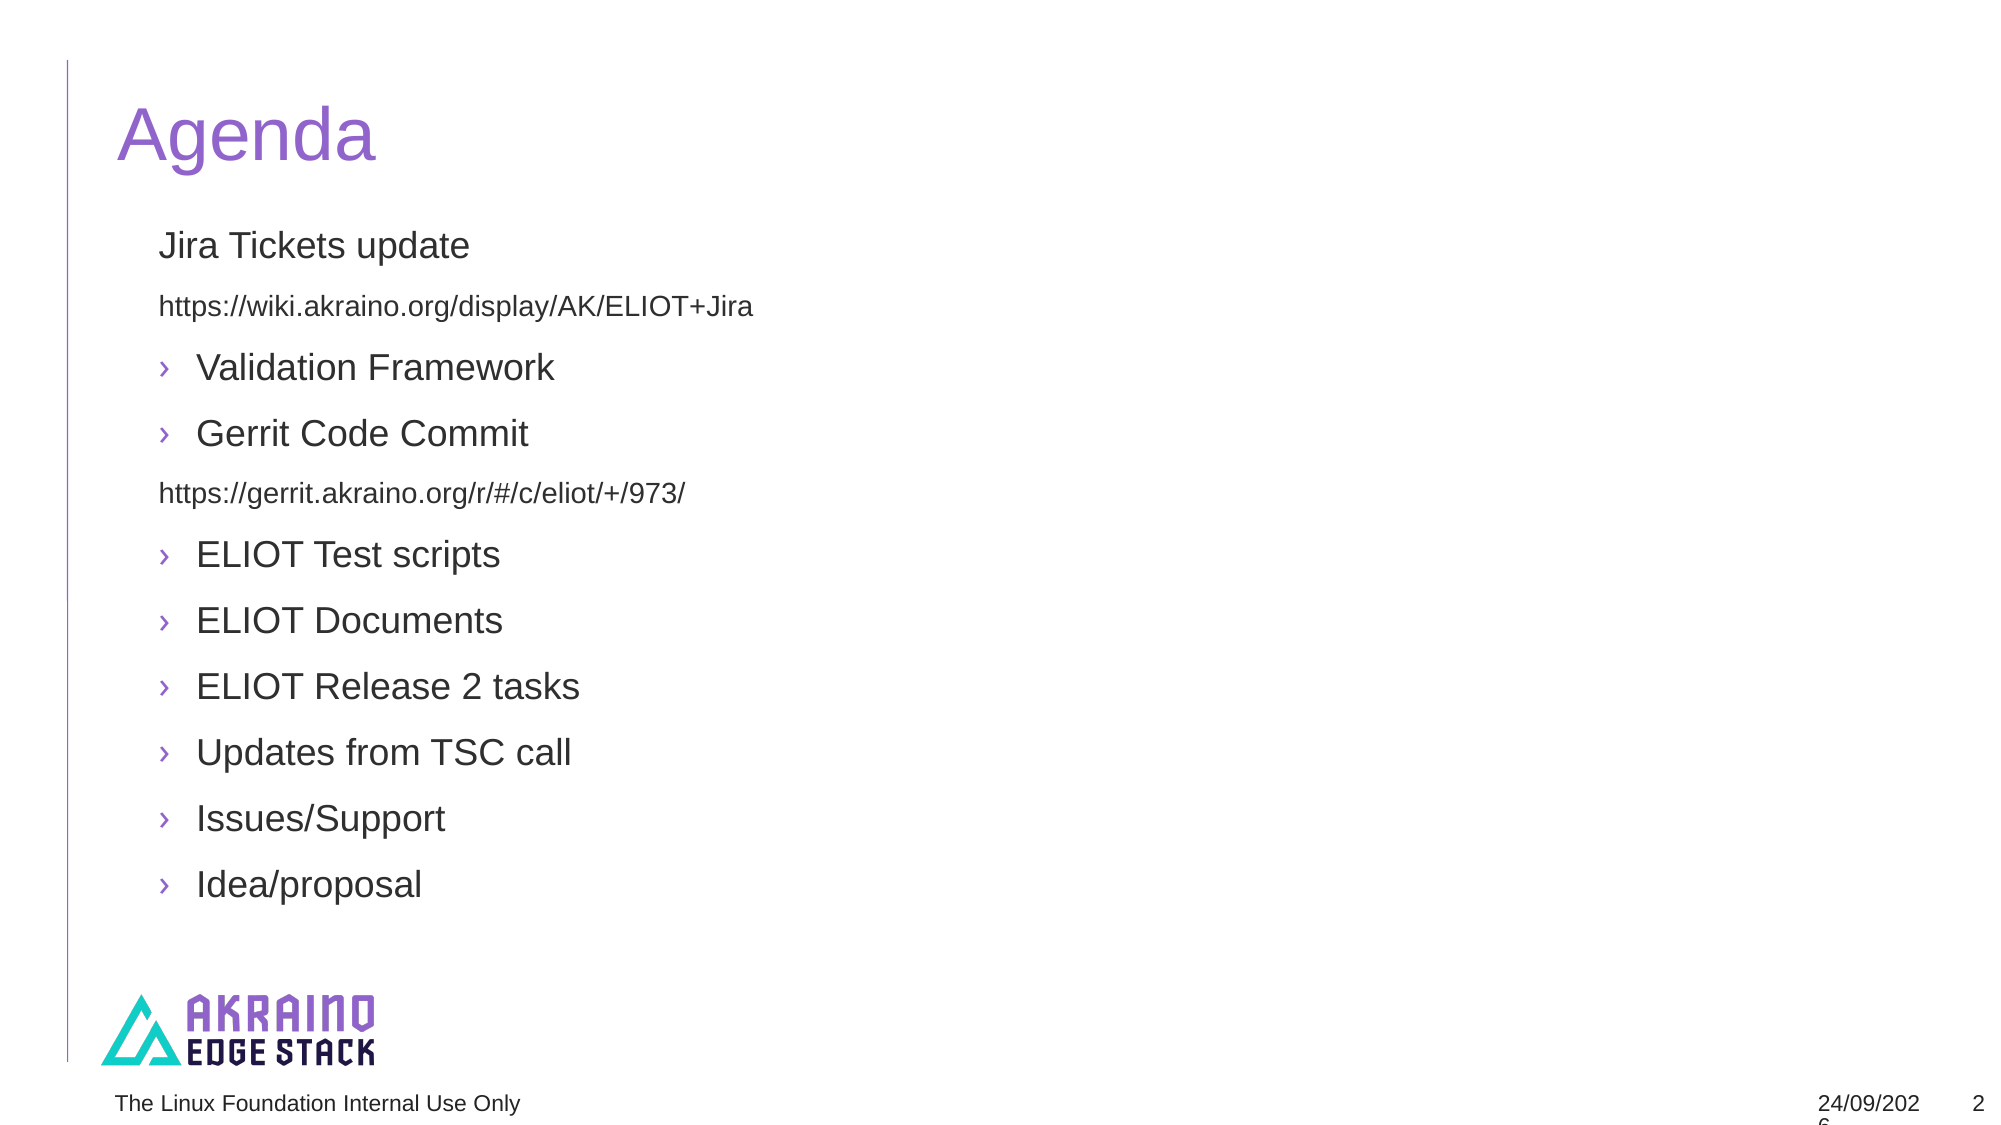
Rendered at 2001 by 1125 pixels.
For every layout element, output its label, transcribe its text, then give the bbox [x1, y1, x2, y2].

picture [101, 994, 374, 1066]
slide_number 17/07/2019 [1802, 1080, 1939, 1125]
list Jira Tickets update https://wiki.akraino.org/display/AK/ELIOT+Jira Validation Framework Gerrit Code Commit https://gerrit.akraino.org/r/#/c/eliot/+/973/ ELIOT Test scripts ELIOT Documents ELIOT Release 2 tasks Updates from TSC call Issues/Support Idea/proposal [143, 213, 1940, 974]
title Agenda [102, 59, 1897, 214]
footer The Linux Foundation Internal Use Only [99, 1080, 653, 1125]
slide_number <number> [1939, 1080, 2000, 1125]
